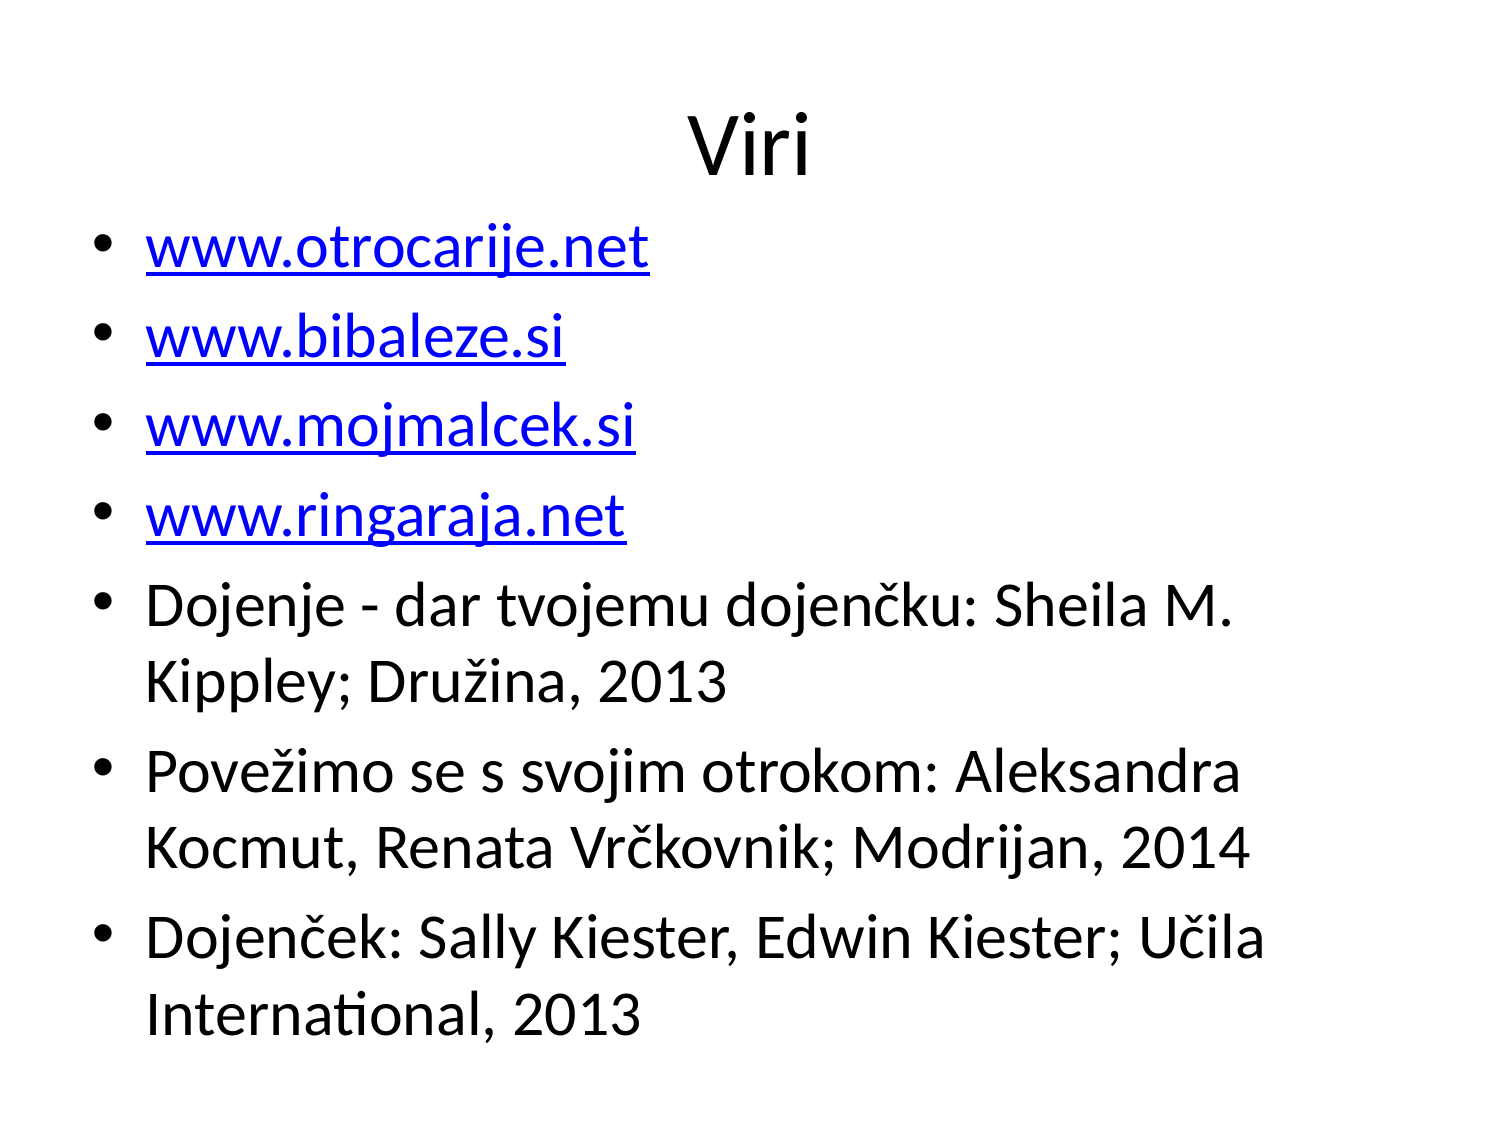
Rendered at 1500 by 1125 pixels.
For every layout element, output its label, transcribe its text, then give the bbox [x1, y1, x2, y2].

title Viri [75, 45, 1425, 233]
list www.otrocarije.net www.bibaleze.si www.mojmalcek.si www.ringaraja.net Dojenje - dar tvojemu dojenčku: Sheila M. Kippley; Družina, 2013 Povežimo se s svojim otrokom: Aleksandra Kocmut, Renata Vrčkovnik; Modrijan, 2014 Dojenček: Sally Kiester, Edwin Kiester; Učila International, 2013 [76, 196, 1427, 1059]
